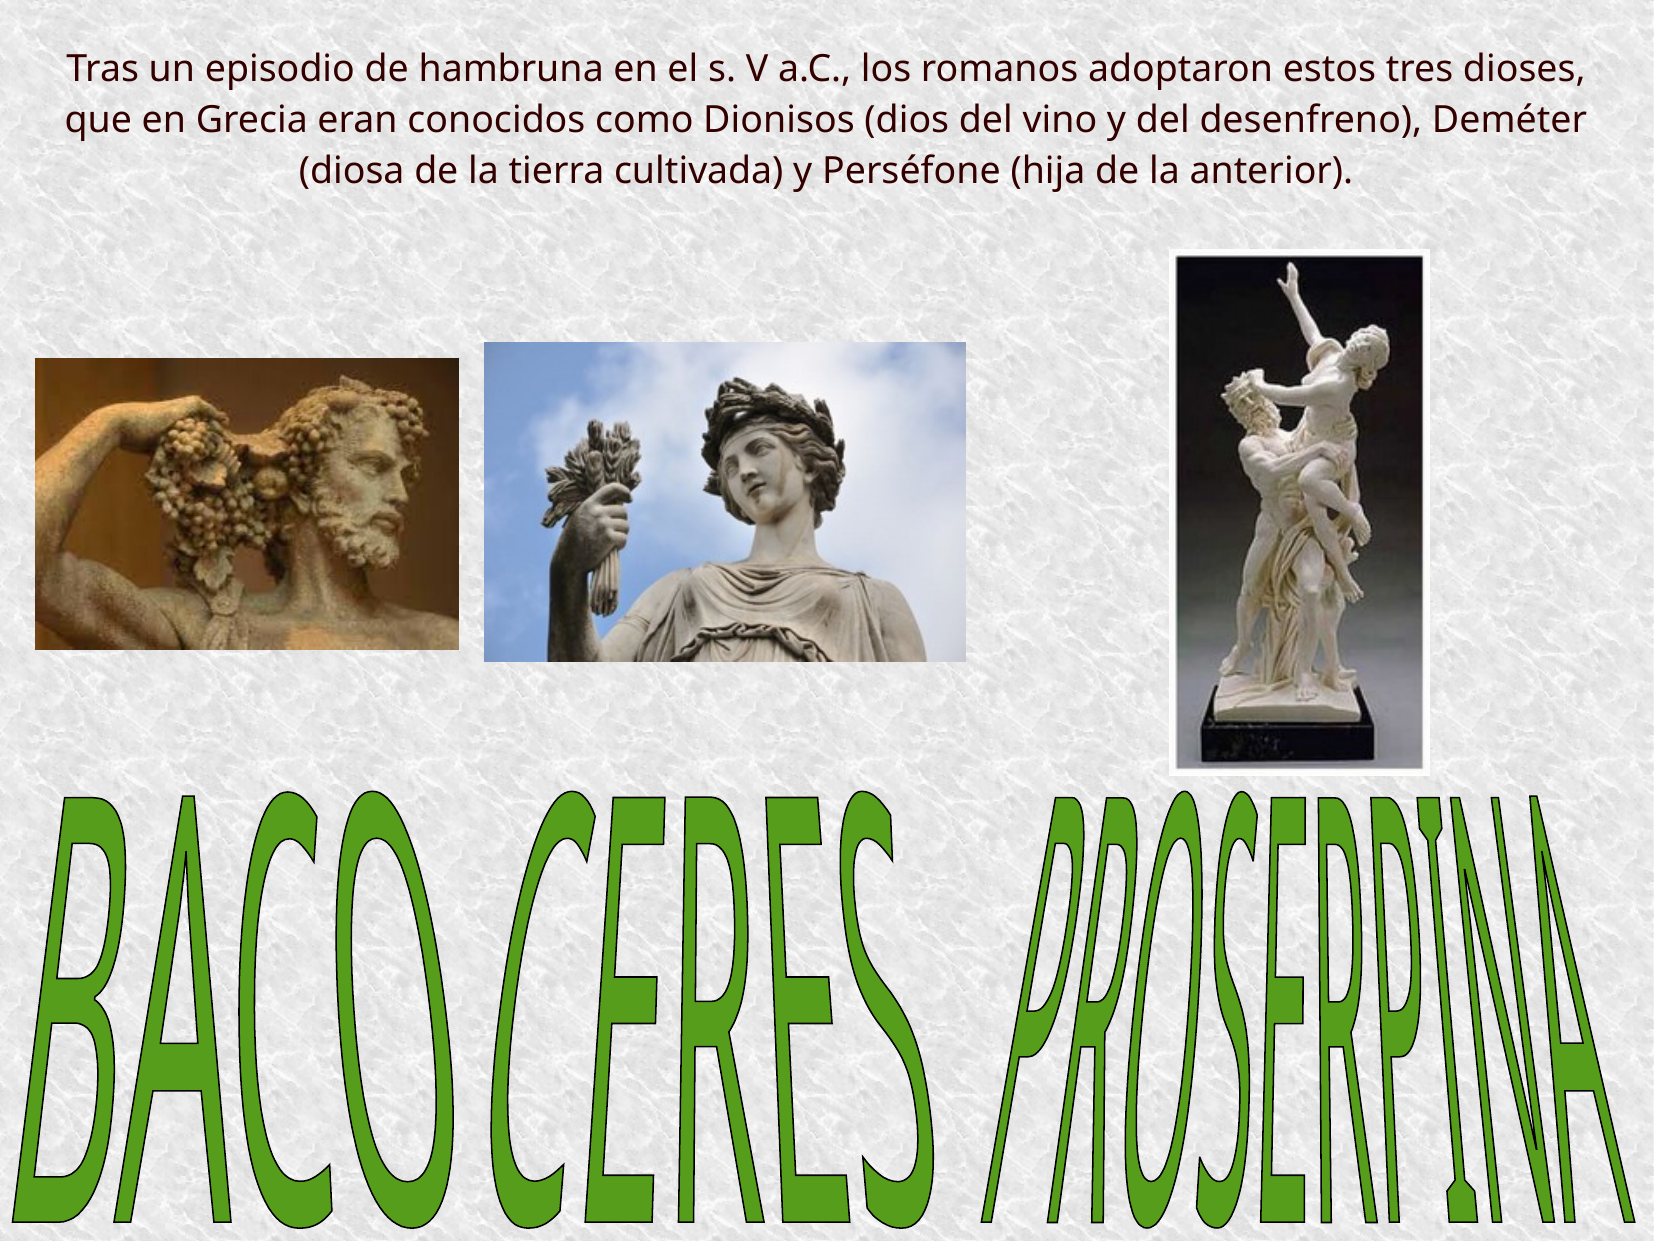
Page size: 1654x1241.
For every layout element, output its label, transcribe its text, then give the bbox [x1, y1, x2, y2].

text_box CERES [585, 797, 665, 1223]
text_box CERES [840, 791, 934, 1229]
text_box PROSERPINA [1370, 797, 1421, 1223]
text_box PROSERPINA [981, 797, 1084, 1223]
text_box PROSERPINA [1125, 791, 1203, 1228]
text_box PROSERPINA [1529, 796, 1635, 1223]
text_box BACO [336, 791, 454, 1229]
text_box CERES [765, 797, 850, 1223]
text_box PROSERPINA [1450, 797, 1555, 1223]
text_box BACO [12, 797, 126, 1223]
text_box Tras un episodio de hambruna en el s. V a.C., los romanos adoptaron estos tres dioses, que en Grecia eran conocidos como Dionisos (dios del vino y del desenfreno), Deméter (diosa de la tierra cultivada) y Perséfone (hija de la anterior). [35, 33, 1619, 284]
text_box CERES [491, 791, 596, 1229]
picture [0, 0, 1654, 1241]
text_box PROSERPINA [1260, 797, 1306, 1223]
text_box PROSERPINA [1196, 791, 1258, 1228]
text_box BACO [238, 791, 332, 1229]
text_box BACO [113, 796, 231, 1223]
text_box PROSERPINA [1417, 797, 1478, 1223]
text_box PROSERPINA [1047, 797, 1137, 1223]
text_box PROSERPINA [1318, 797, 1378, 1223]
text_box CERES [678, 797, 765, 1223]
